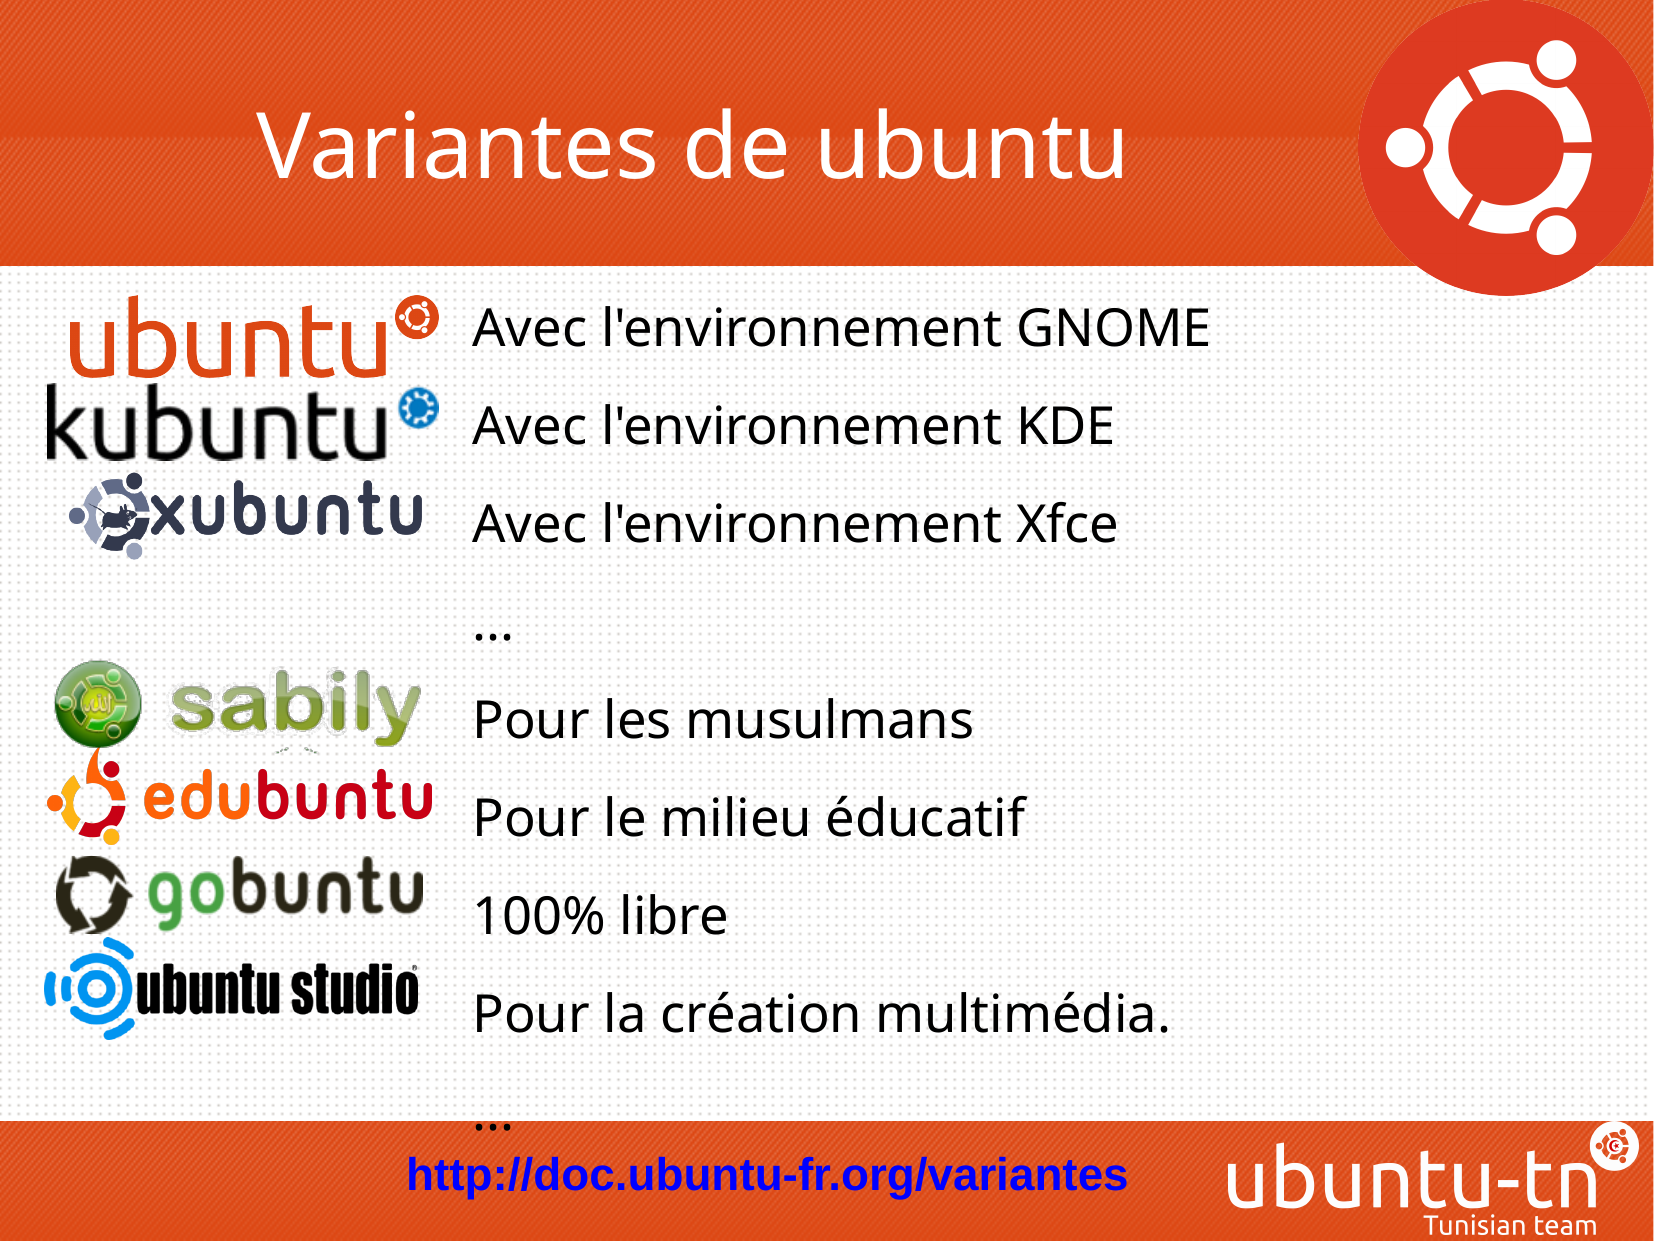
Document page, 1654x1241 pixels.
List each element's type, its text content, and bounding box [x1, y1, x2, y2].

text_box http://doc.ubuntu-fr.org/variantes [345, 1141, 1191, 1209]
picture [0, 0, 1654, 1241]
title Variantes de ubuntu [29, 36, 1359, 250]
list Avec l'environnement GNOME Avec l'environnement KDE Avec l'environnement Xfce ... Pour les musulmans Pour le milieu éducatif 100% libre Pour la création multimédia. ... [472, 290, 1571, 1152]
